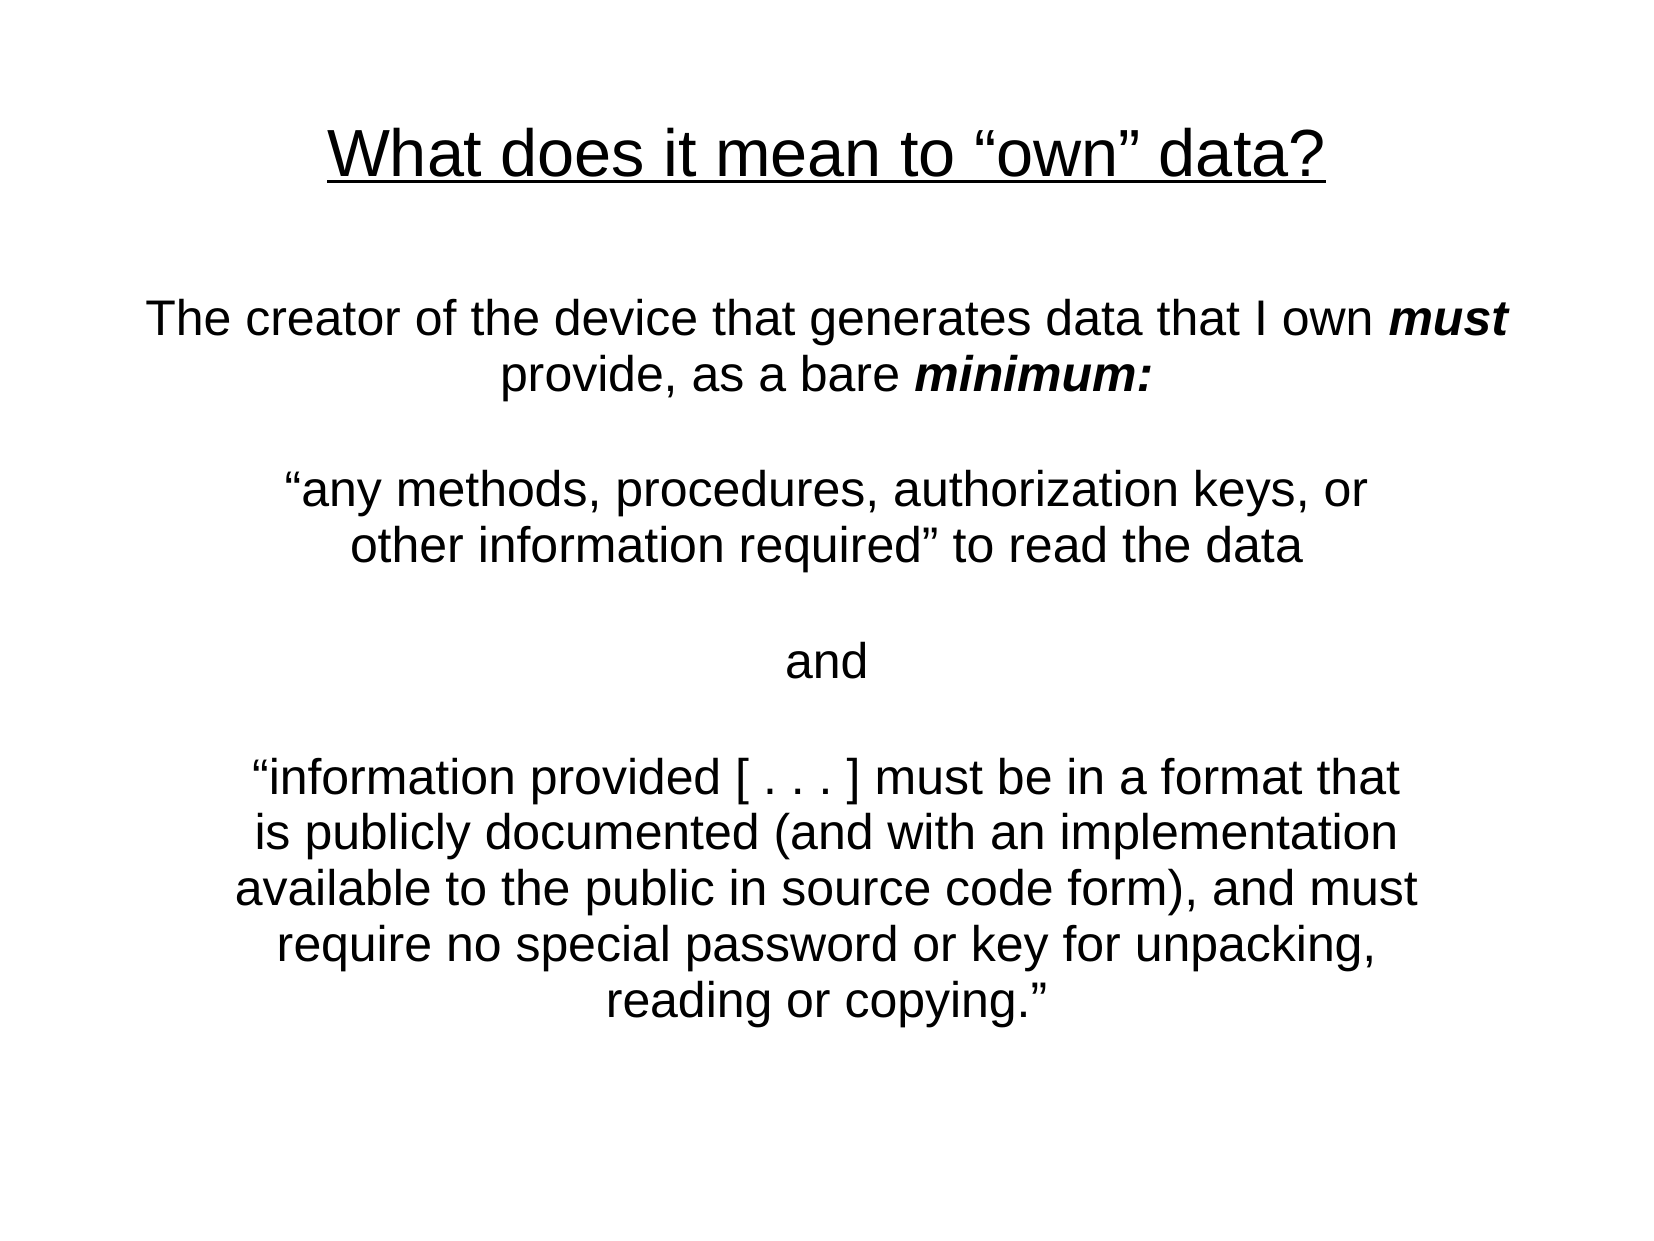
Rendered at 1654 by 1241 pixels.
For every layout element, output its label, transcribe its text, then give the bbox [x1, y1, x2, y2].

list The creator of the device that generates data that I own must provide, as a bare minimum: “any methods, procedures, authorization keys, or other information required” to read the data and “information provided [ . . . ] must be in a format that is publicly documented (and with an implementation available to the public in source code form), and must require no special password or key for unpacking, reading or copying.” [82, 290, 1571, 1109]
title What does it mean to “own” data? [82, 49, 1571, 257]
